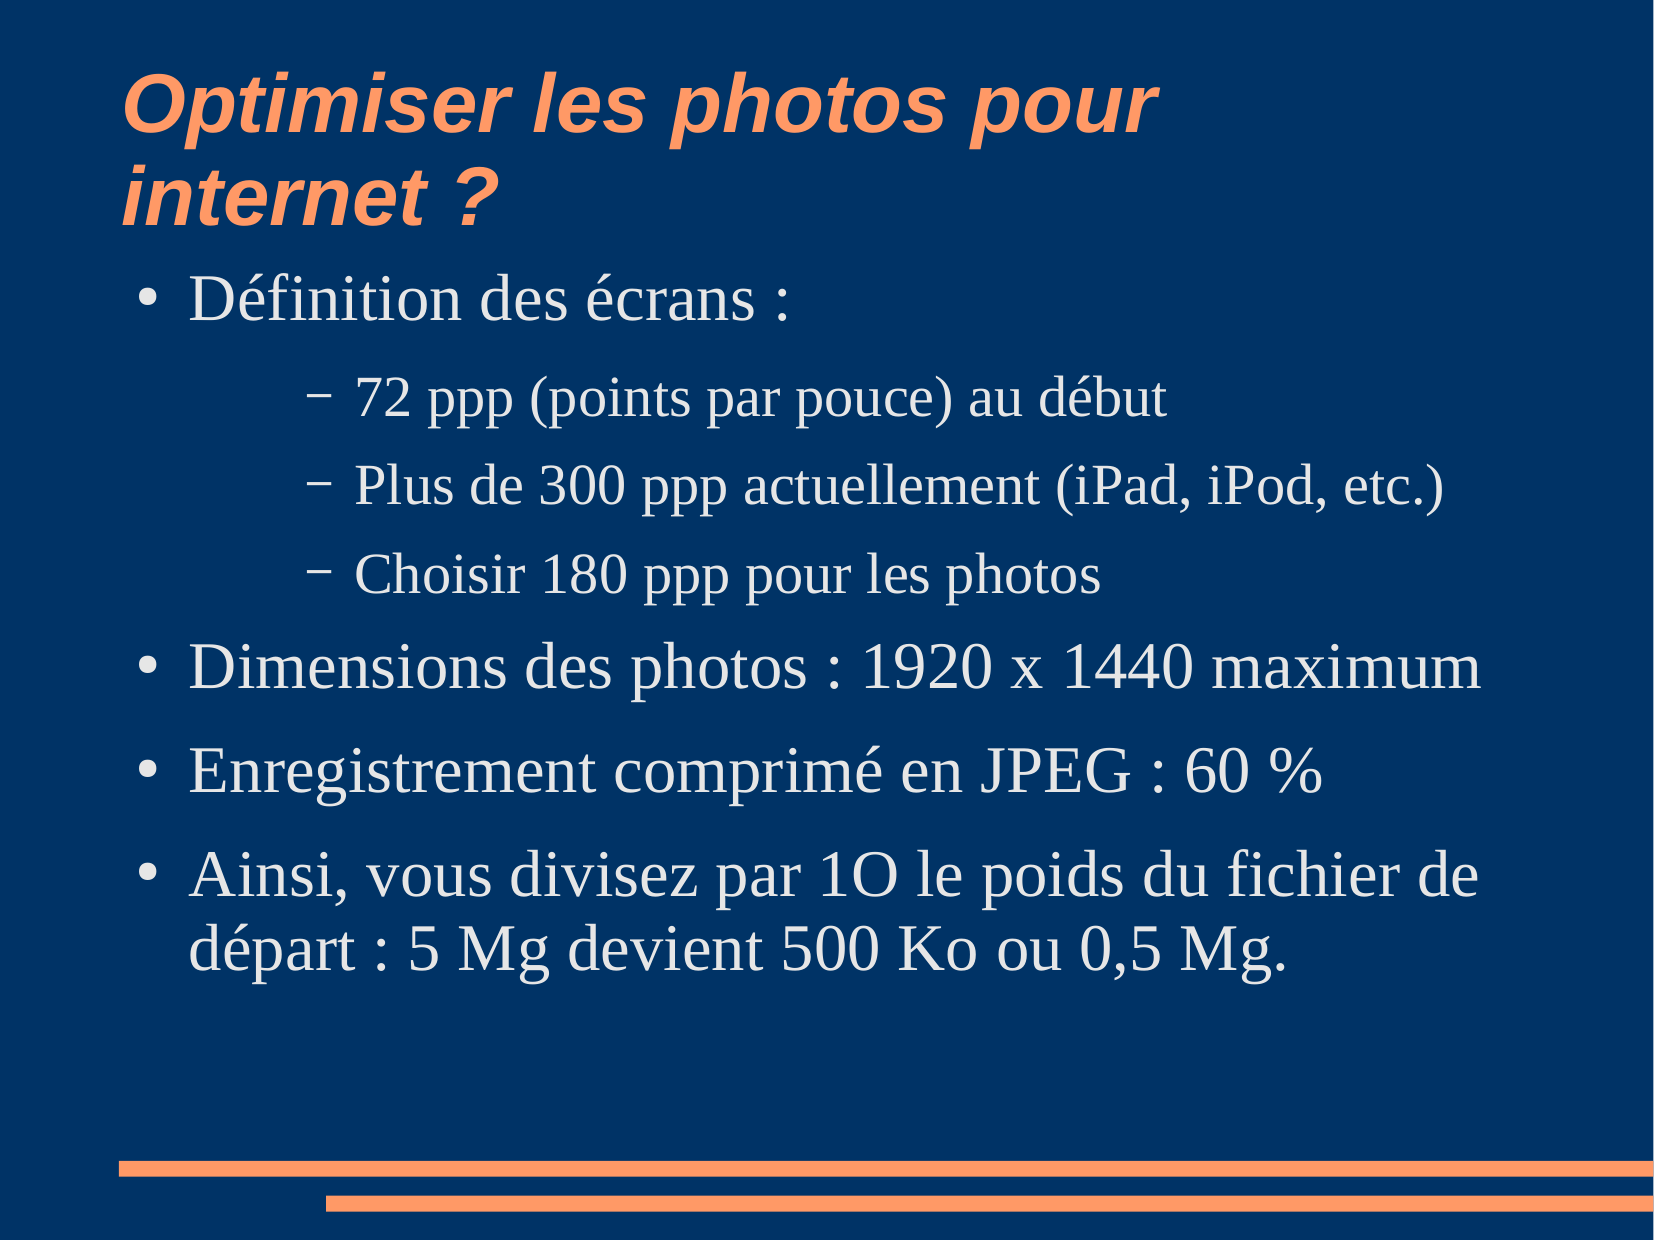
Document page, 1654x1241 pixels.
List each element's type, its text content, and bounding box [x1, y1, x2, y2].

title Optimiser les photos pour internet ? [121, 46, 1534, 254]
list Définition des écrans : 72 ppp (points par pouce) au début Plus de 300 ppp actuellement (iPad, iPod, etc.) Choisir 180 ppp pour les photos Dimensions des photos : 1920 x 1440 maximum Enregistrement comprimé en JPEG : 60 % Ainsi, vous divisez par 1O le poids du fichier de départ : 5 Mg devient 500 Ko ou 0,5 Mg. [118, 261, 1558, 1072]
